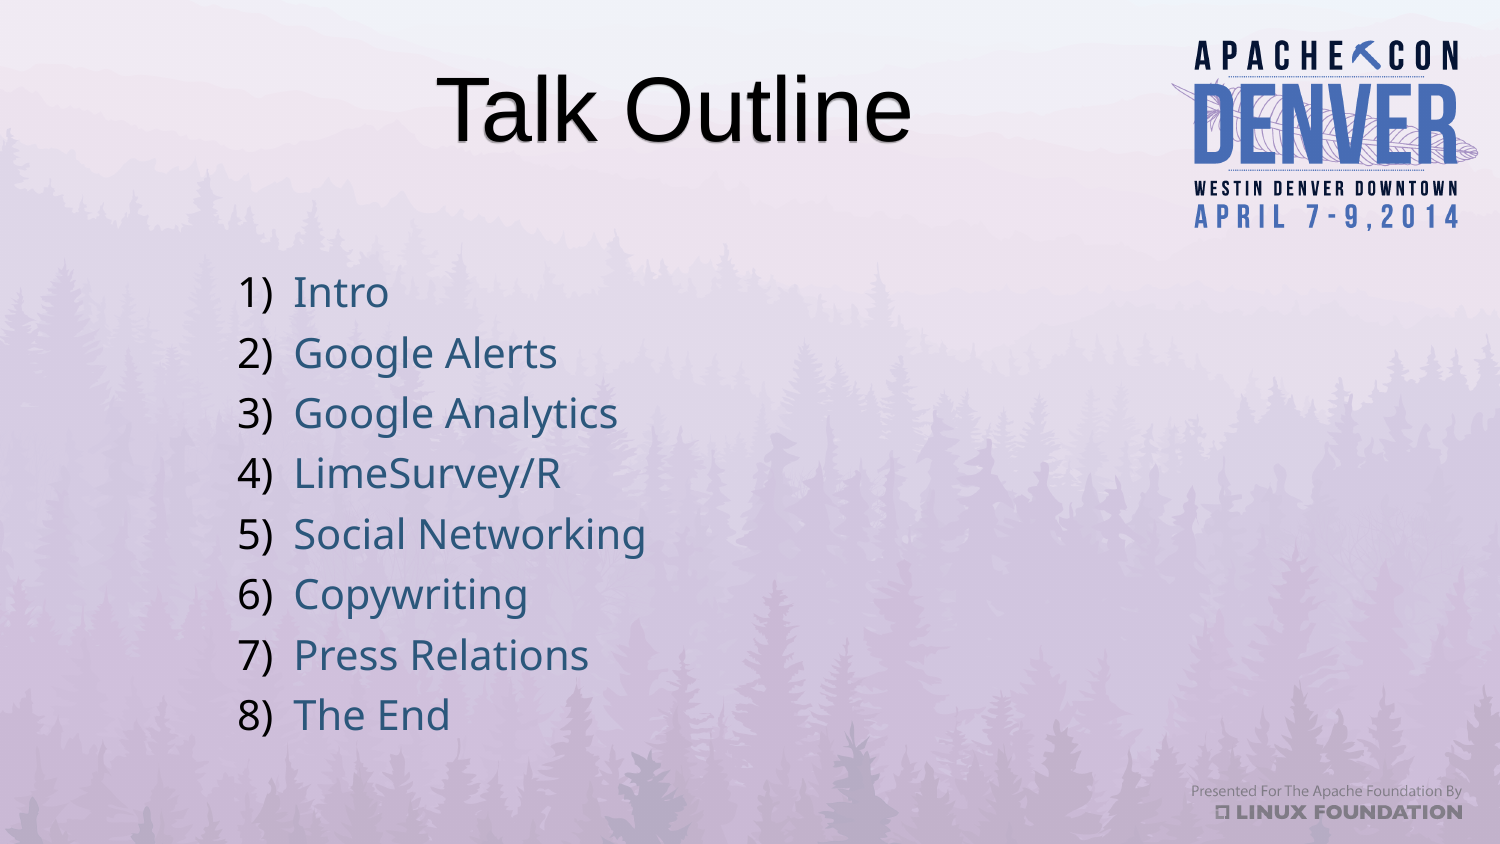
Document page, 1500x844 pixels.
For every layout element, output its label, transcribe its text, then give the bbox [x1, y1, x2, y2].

text_box Intro Google Alerts Google Analytics LimeSurvey/R Social Networking Copywriting Press Relations The End [165, 258, 1206, 331]
picture [0, 0, 1500, 844]
title Talk Outline [0, 39, 1351, 181]
